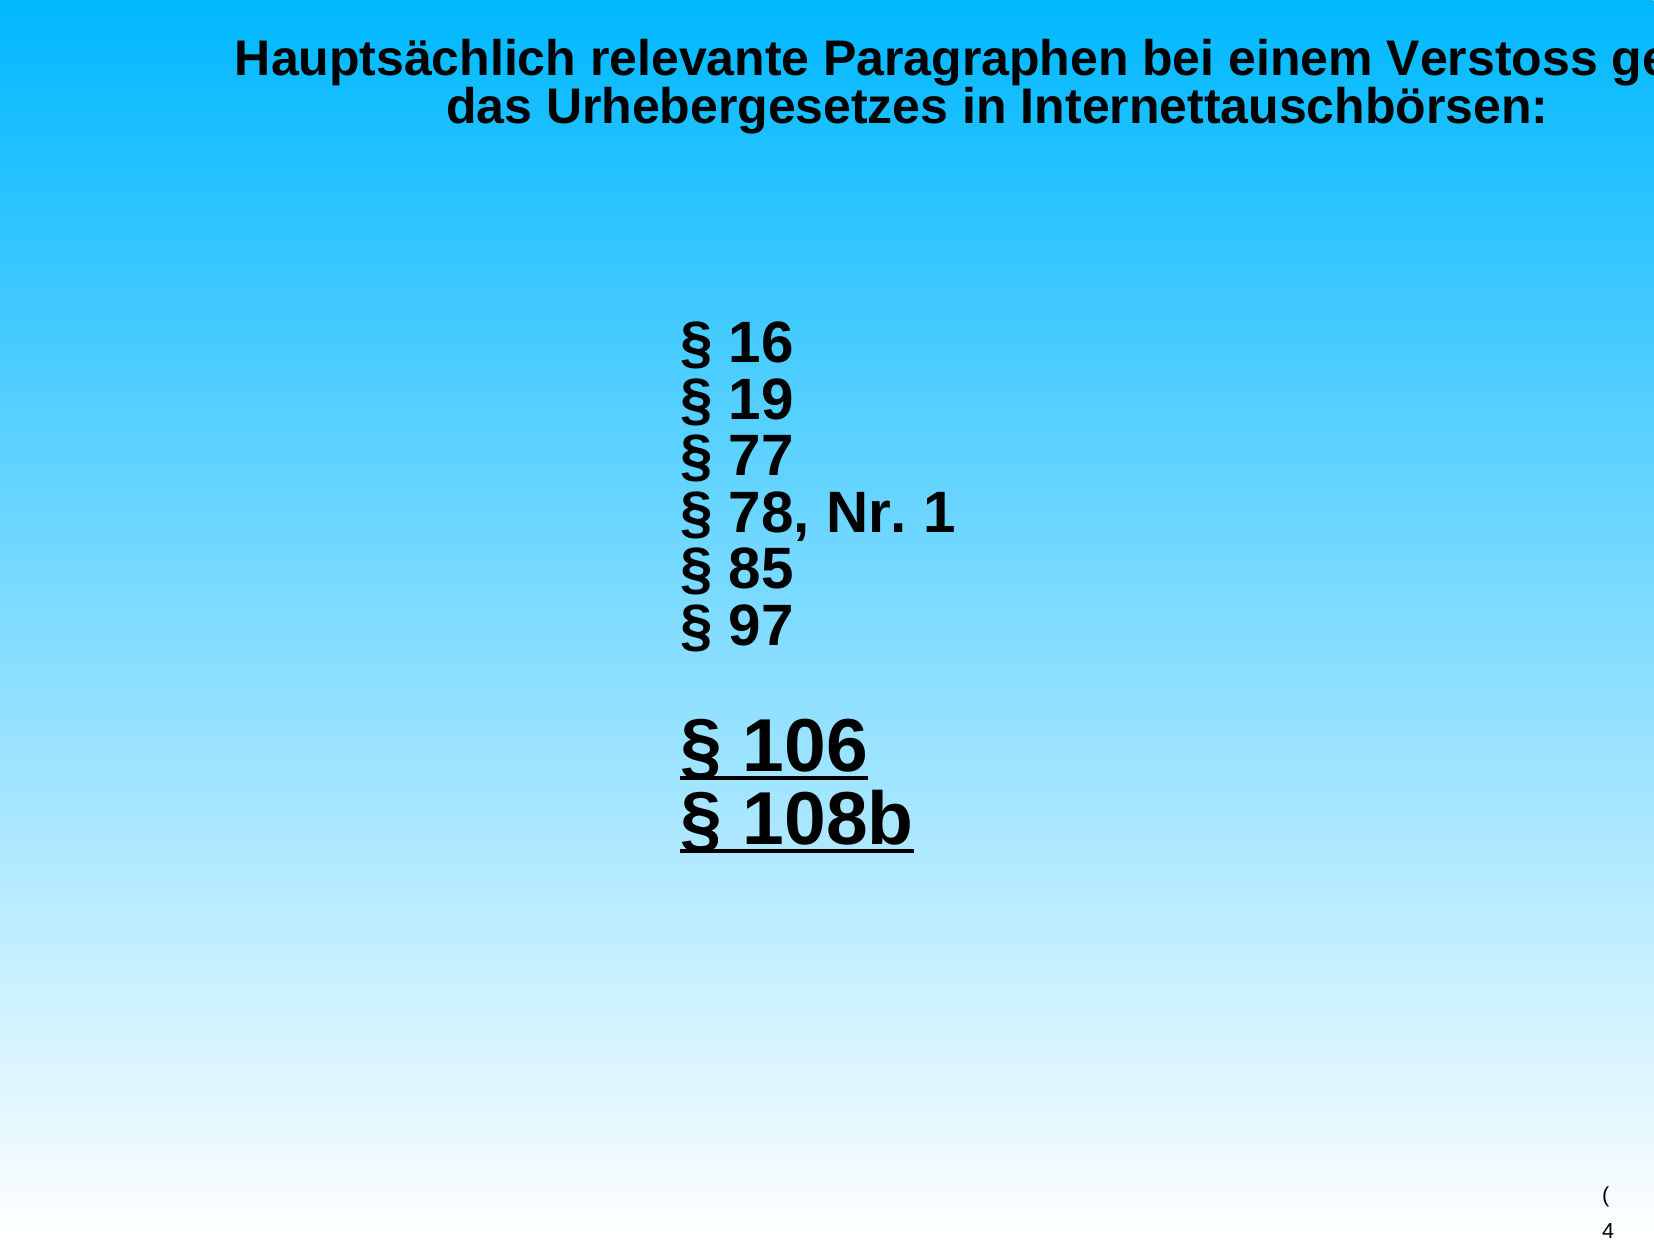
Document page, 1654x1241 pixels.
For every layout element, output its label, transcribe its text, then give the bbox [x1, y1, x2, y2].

text_box § 16 § 19 § 77 § 78, Nr. 1 § 85 § 97 § 106 § 108b [665, 310, 989, 858]
text_box Hauptsächlich relevante Paragraphen bei einem Verstoss gegen das Urhebergesetzes in Internettauschbörsen: [220, 29, 1434, 159]
